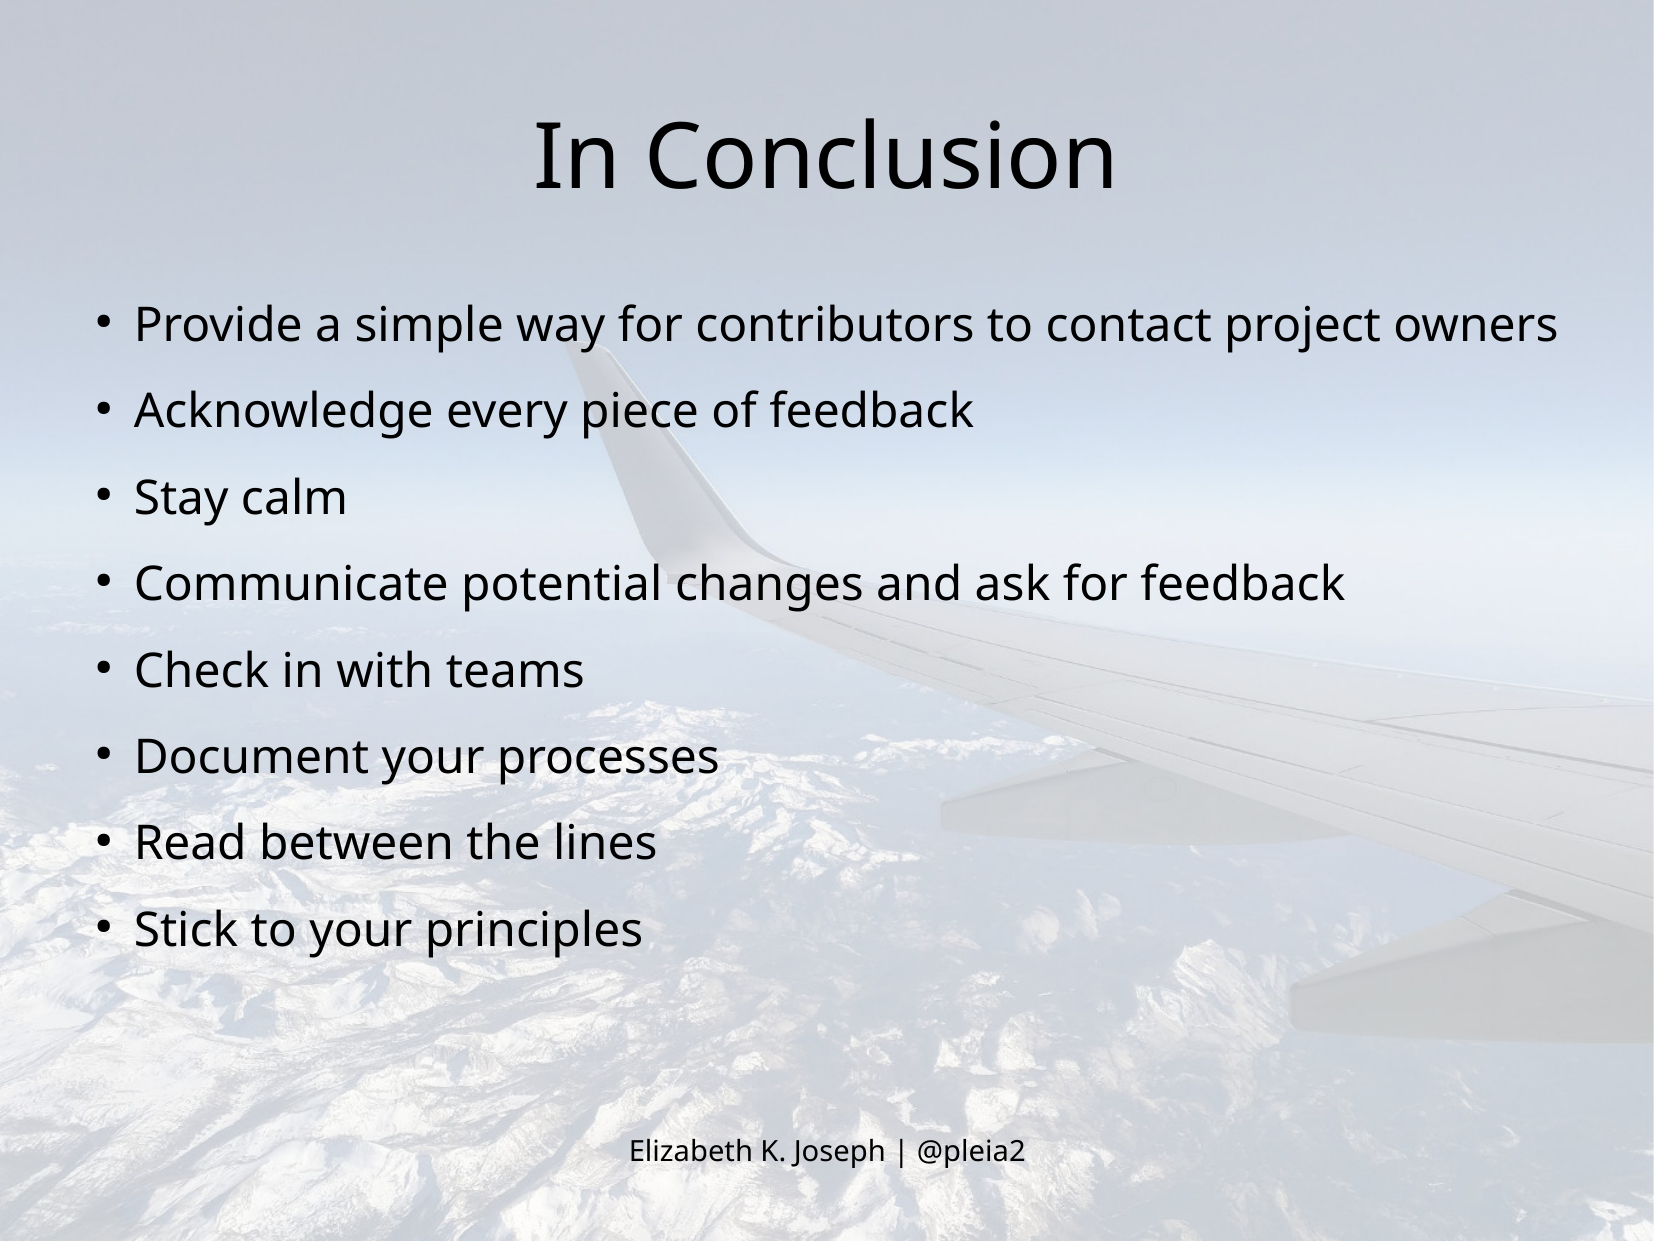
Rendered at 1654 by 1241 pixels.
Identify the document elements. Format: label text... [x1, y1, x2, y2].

picture [0, 0, 1654, 1241]
title In Conclusion [82, 49, 1571, 257]
list Provide a simple way for contributors to contact project owners Acknowledge every piece of feedback Stay calm Communicate potential changes and ask for feedback Check in with teams Document your processes Read between the lines Stick to your principles [82, 290, 1571, 1010]
